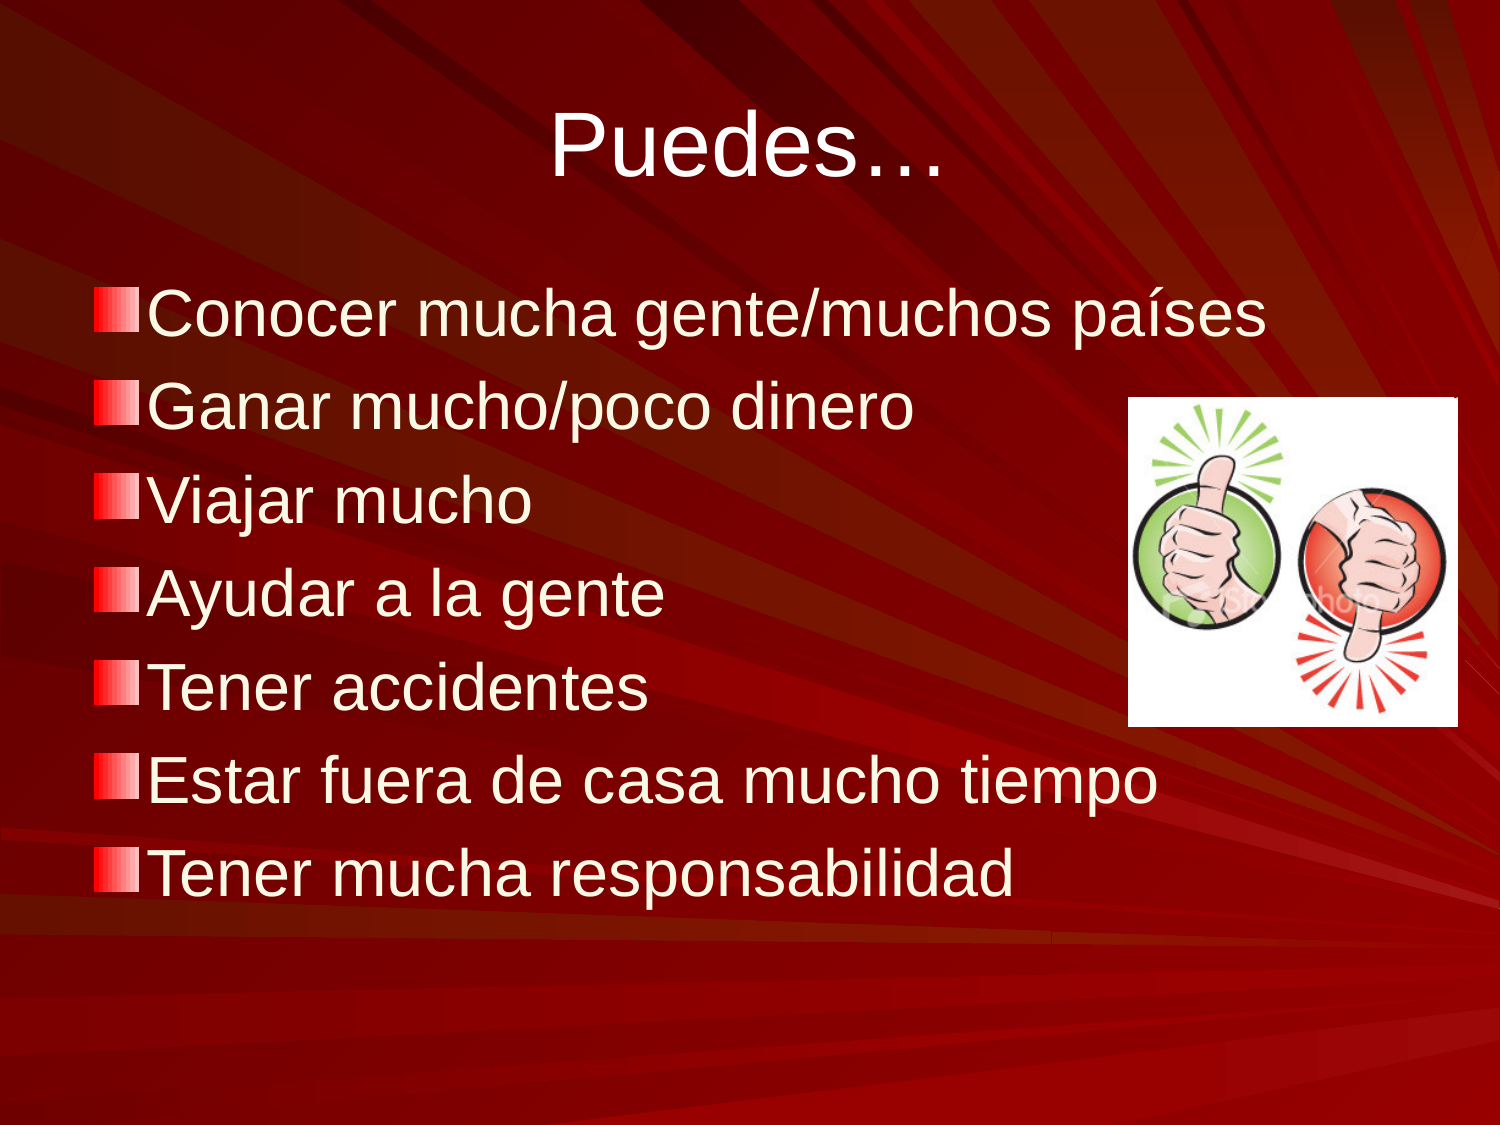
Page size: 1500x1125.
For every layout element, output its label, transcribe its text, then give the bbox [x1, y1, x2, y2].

title Puedes… [75, 45, 1425, 234]
list Conocer mucha gente/muchos países Ganar mucho/poco dinero Viajar mucho Ayudar a la gente Tener accidentes Estar fuera de casa mucho tiempo Tener mucha responsabilidad [75, 262, 1425, 1006]
picture [1128, 397, 1458, 727]
